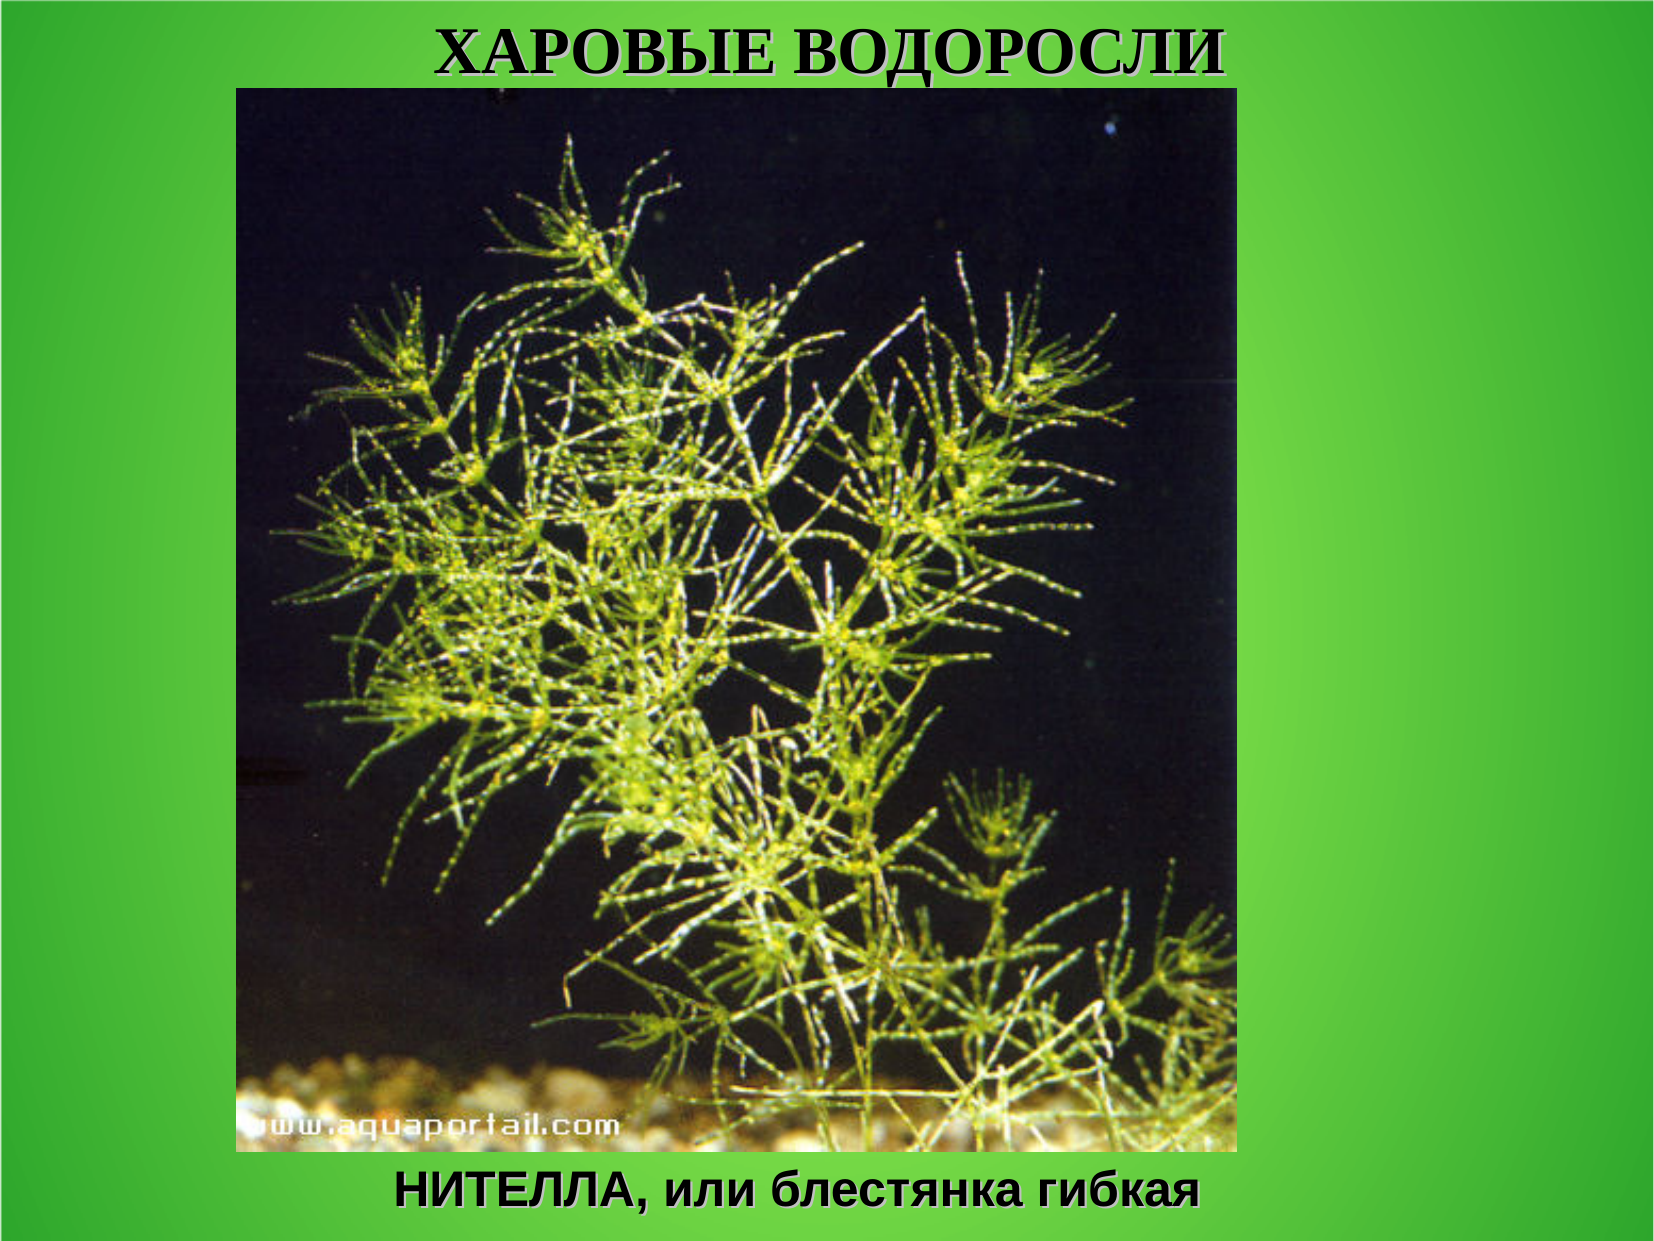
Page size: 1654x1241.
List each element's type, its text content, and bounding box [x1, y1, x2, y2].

text_box НИТЕЛЛА, или блестянка гибкая [206, 1153, 1388, 1226]
title ХАРОВЫЕ ВОДОРОСЛИ [206, 14, 1453, 89]
picture [0, 0, 1654, 1241]
